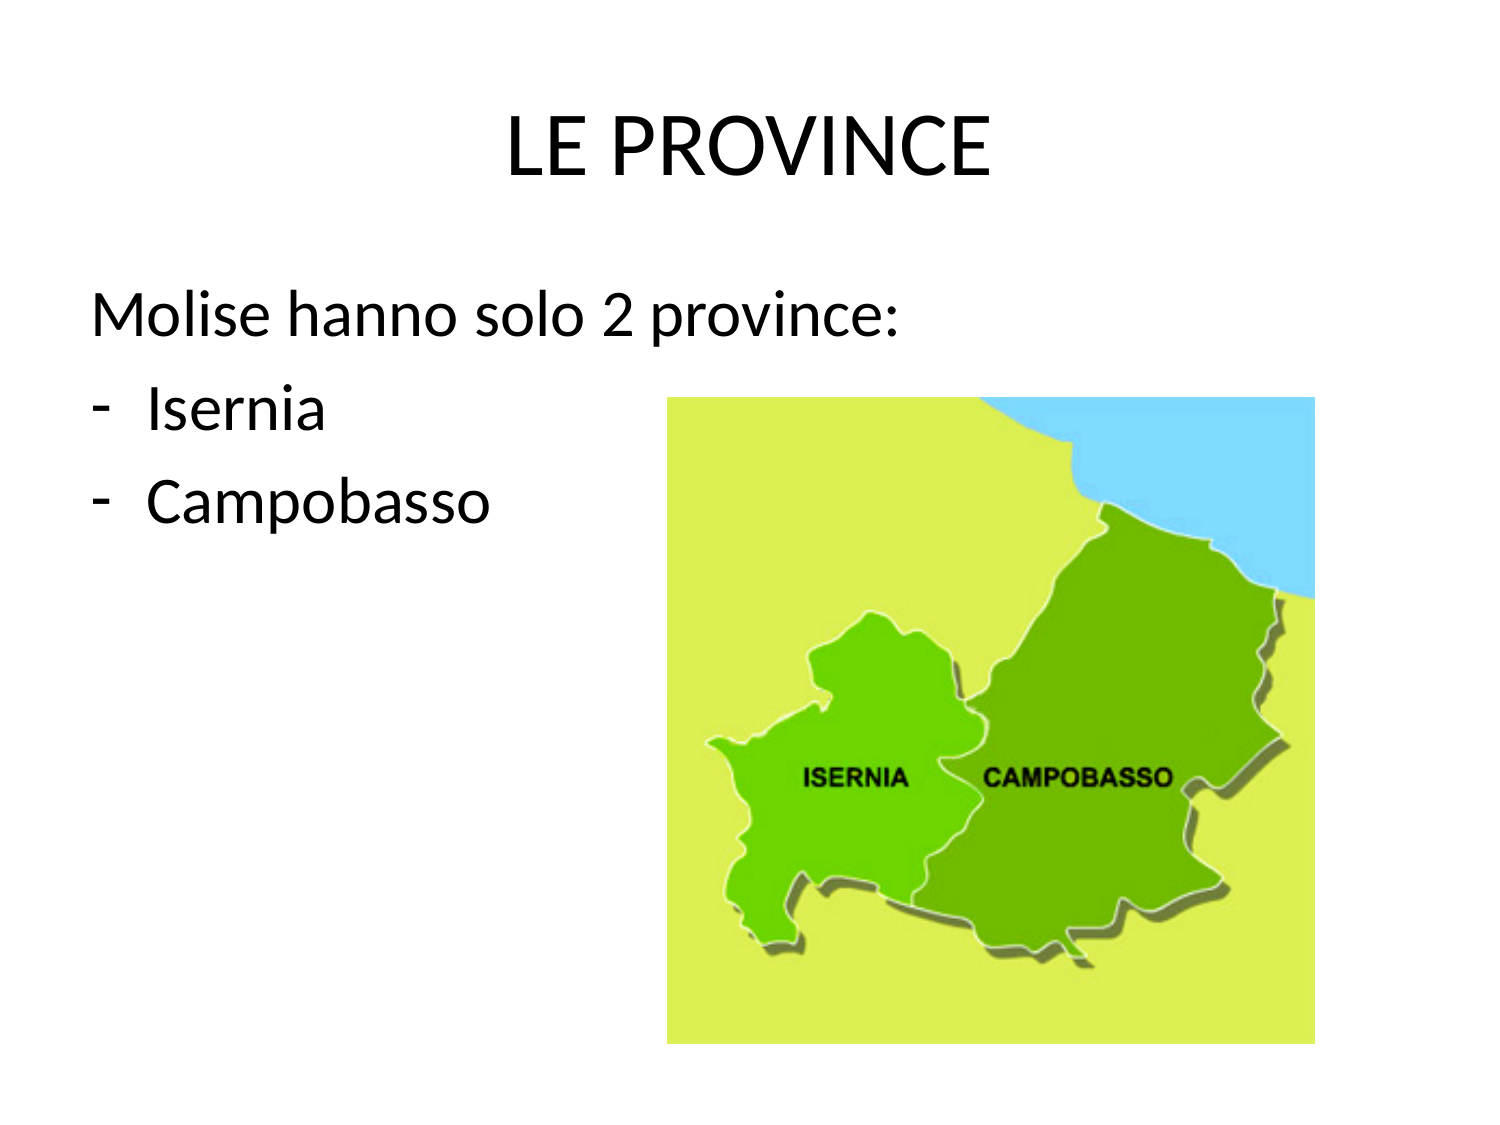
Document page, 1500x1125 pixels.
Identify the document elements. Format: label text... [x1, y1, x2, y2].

title LE PROVINCE [75, 45, 1425, 233]
picture [667, 397, 1315, 1044]
list Molise hanno solo 2 province: Isernia Campobasso [75, 262, 1425, 1005]
